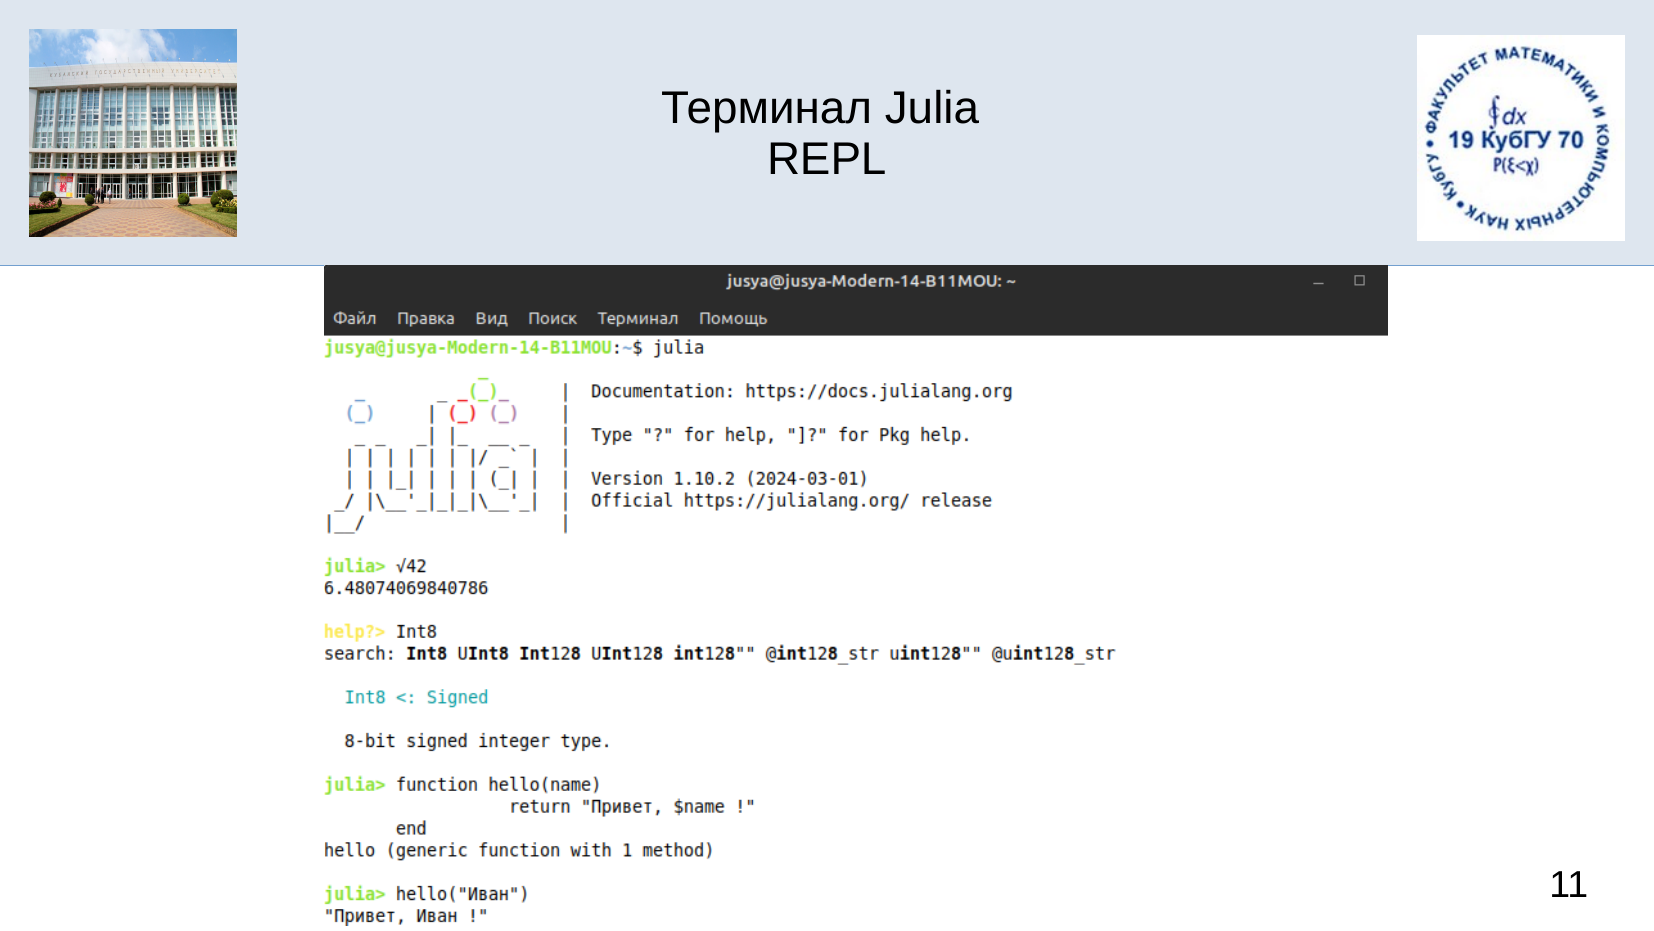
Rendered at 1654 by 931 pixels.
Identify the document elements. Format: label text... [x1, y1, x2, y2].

title Терминал Julia REPL [265, 4, 1388, 262]
text_box [0, 0, 1654, 265]
text_box <номер> [1534, 856, 1654, 927]
picture [324, 265, 1388, 926]
picture [1417, 35, 1625, 241]
picture [29, 29, 237, 238]
